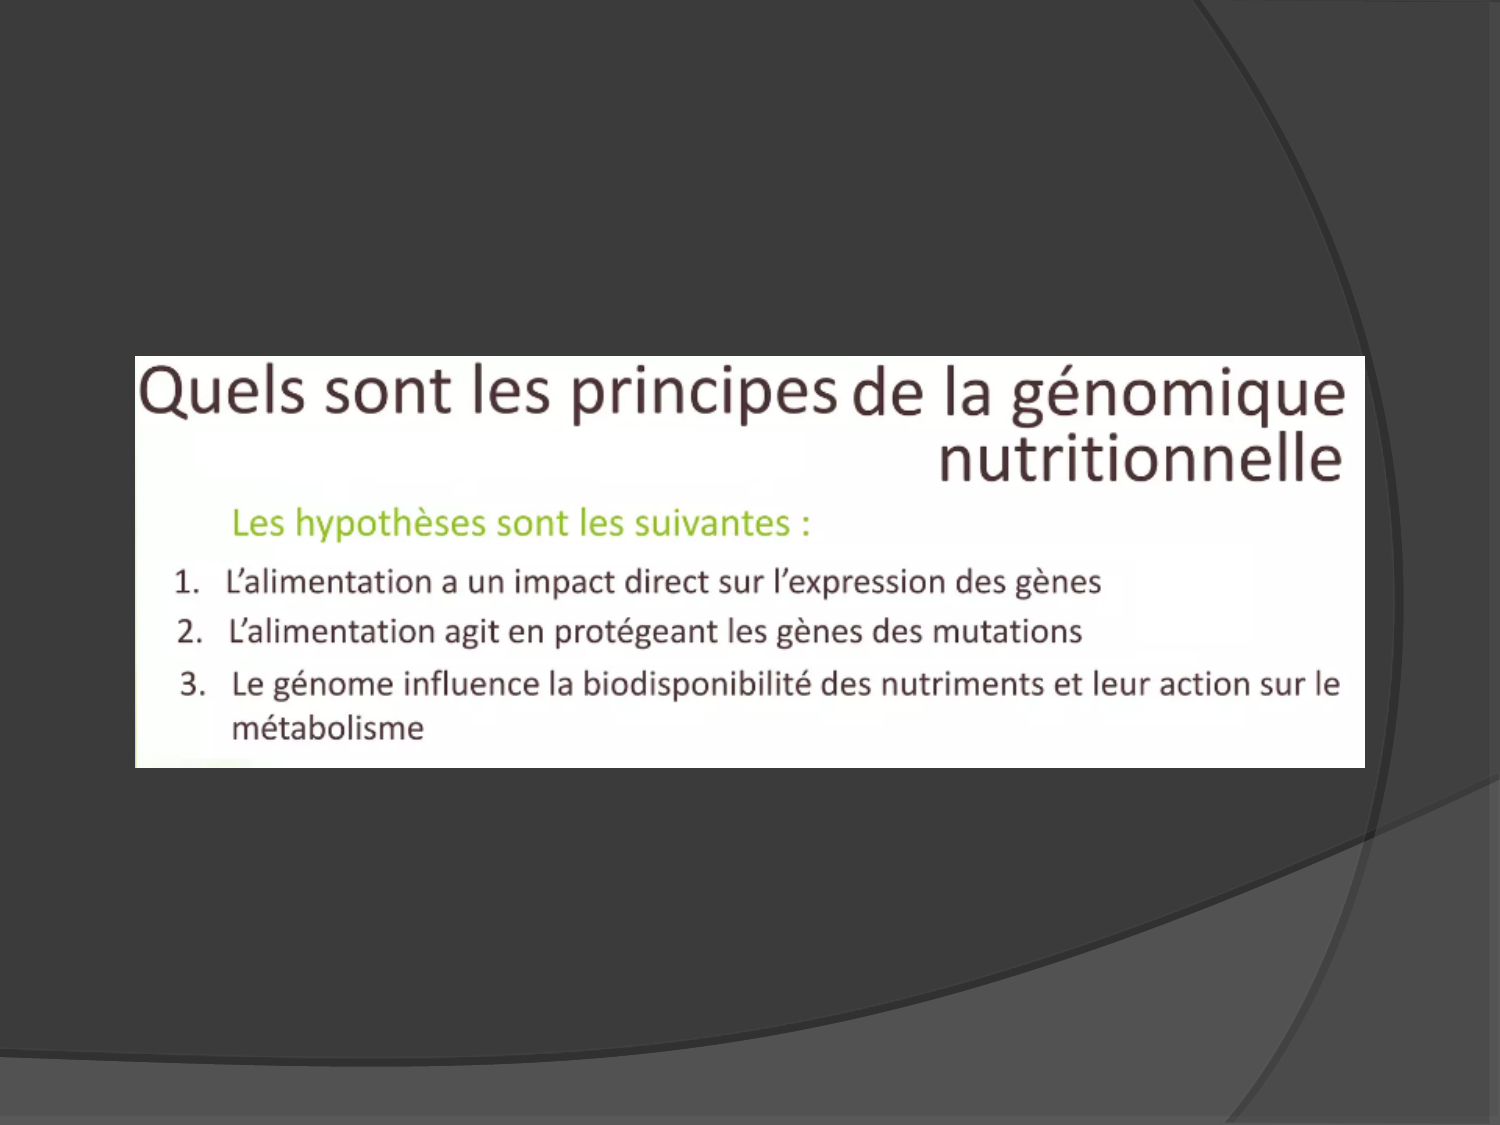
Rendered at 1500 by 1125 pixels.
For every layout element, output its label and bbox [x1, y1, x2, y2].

picture [135, 357, 1365, 769]
